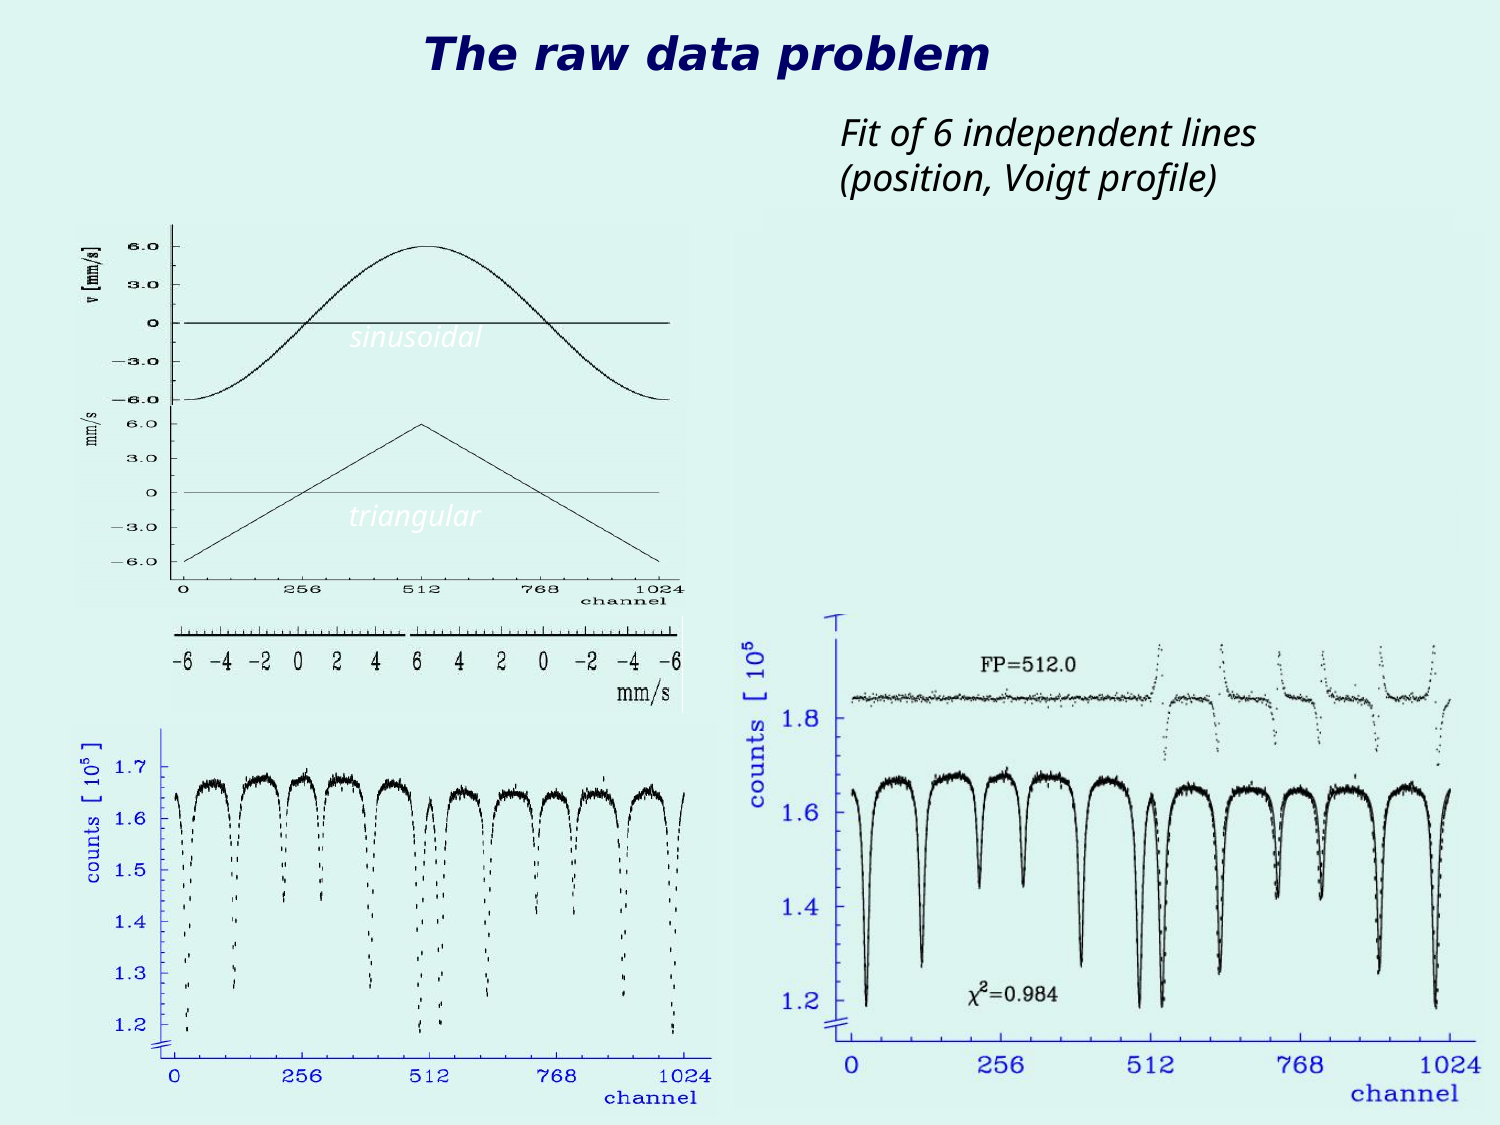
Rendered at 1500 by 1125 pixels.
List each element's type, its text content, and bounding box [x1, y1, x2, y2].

text_box Fit of 6 independent lines (position, Voigt profile) [824, 101, 1294, 207]
picture [173, 616, 683, 713]
picture [734, 209, 1484, 1110]
picture [71, 724, 717, 1116]
text_box sinusoidal [335, 311, 518, 366]
text_box The raw data problem [407, 17, 1064, 88]
text_box triangular [334, 490, 517, 544]
picture [75, 224, 689, 607]
